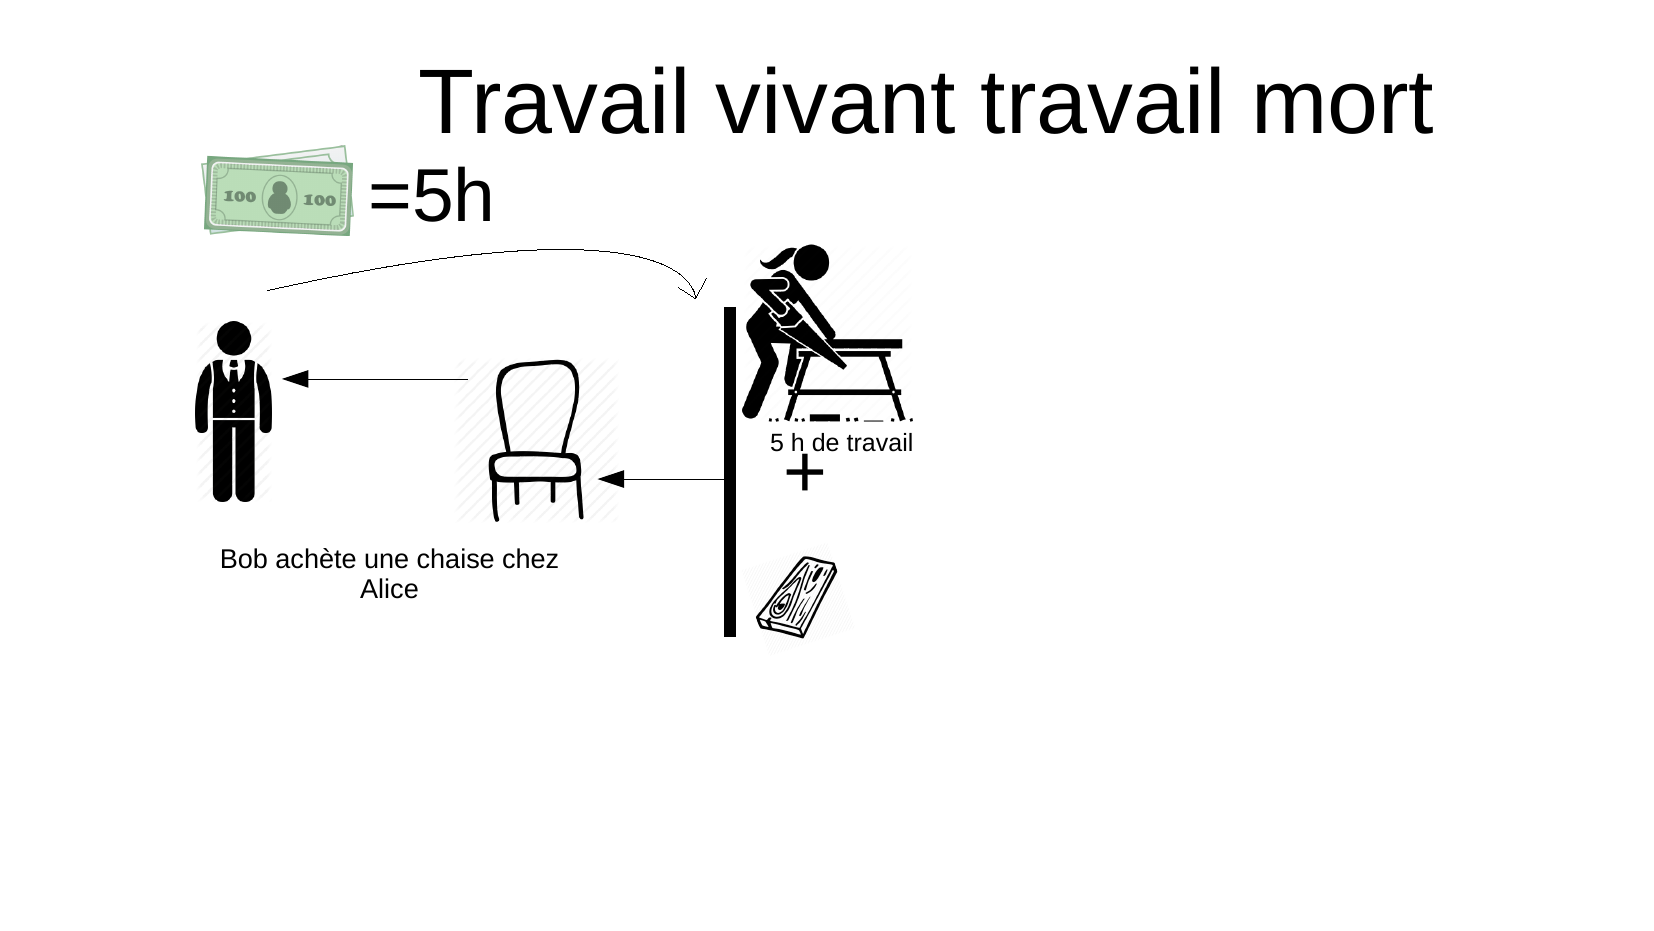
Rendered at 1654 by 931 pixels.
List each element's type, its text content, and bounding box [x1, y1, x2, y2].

text_box Bob achète une chaise chez Alice [181, 536, 598, 652]
picture [742, 244, 913, 422]
picture [740, 541, 856, 657]
text_box + [769, 422, 856, 543]
text_box =5h [353, 145, 511, 252]
picture [201, 145, 353, 236]
picture [195, 321, 272, 502]
text_box 5 h de travail [755, 421, 971, 473]
picture [453, 357, 619, 523]
title Travail vivant travail mort [23, 7, 1654, 197]
